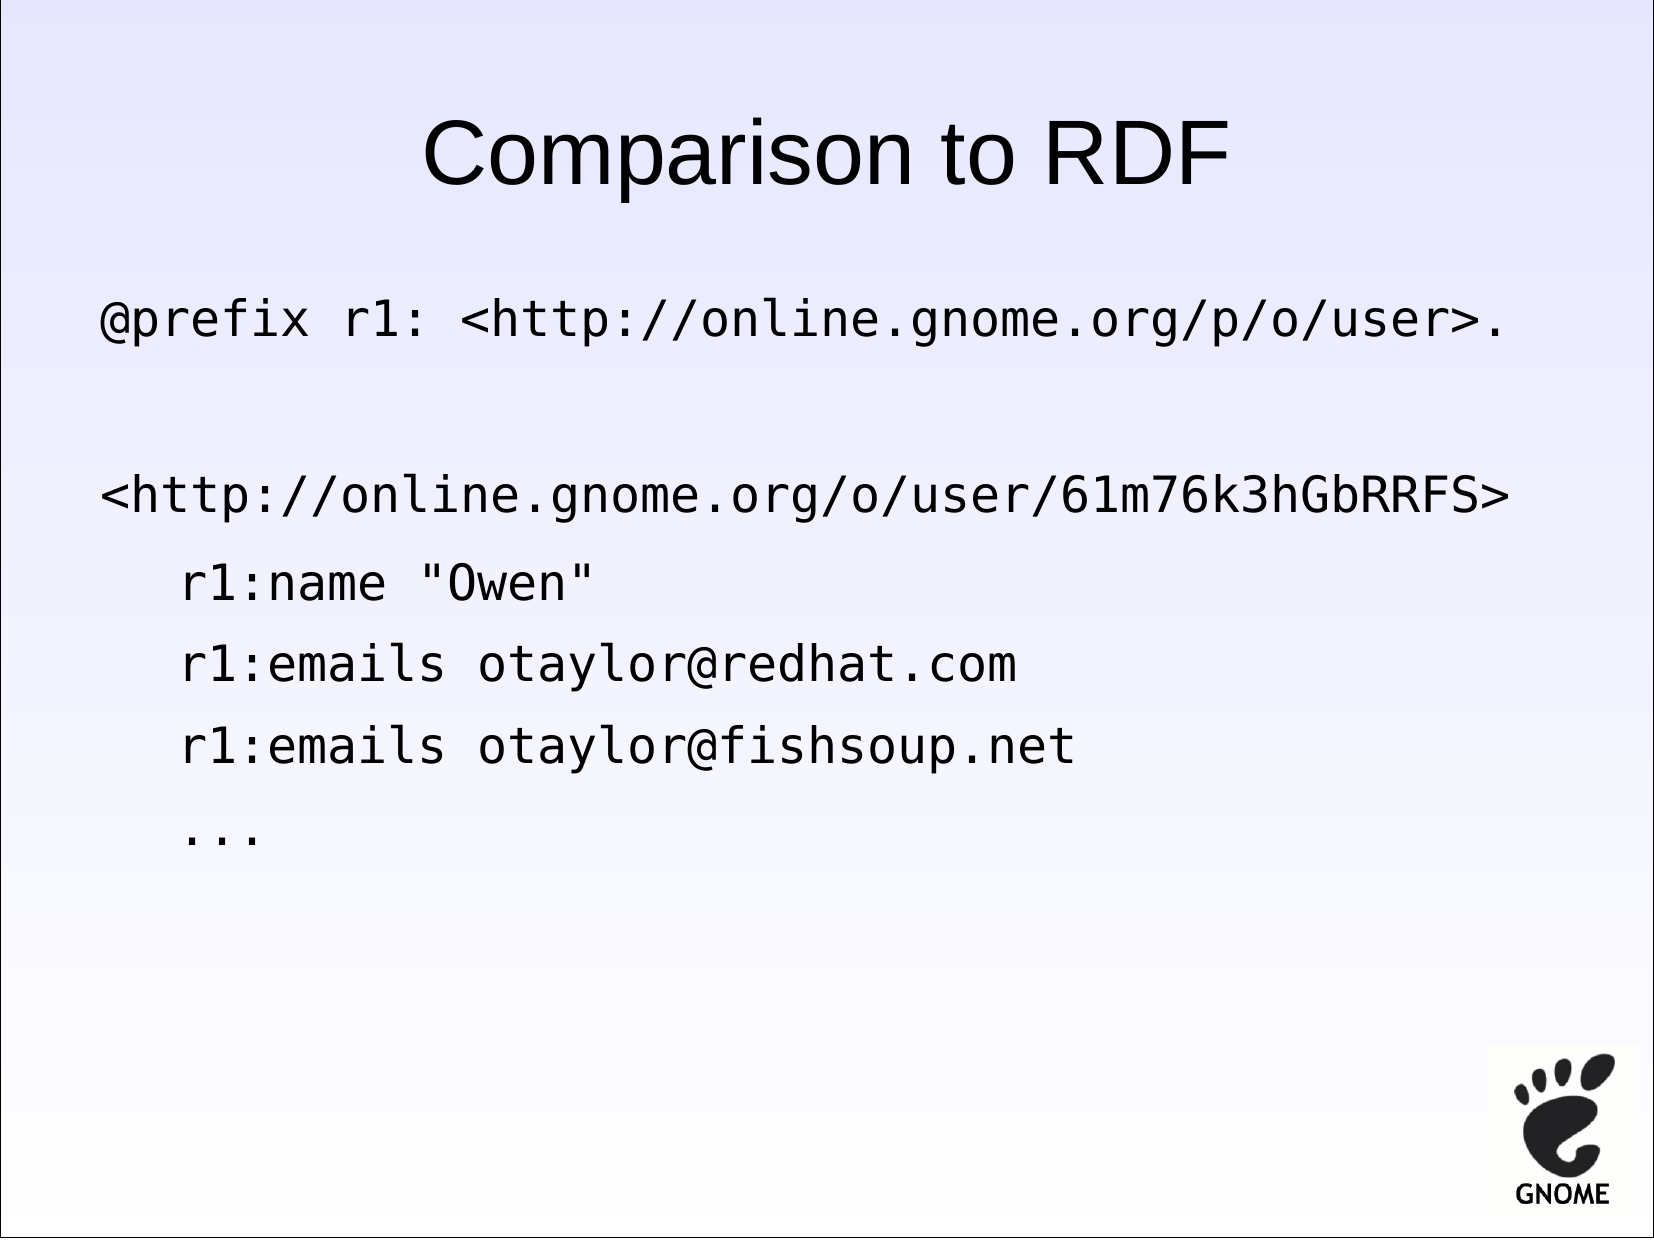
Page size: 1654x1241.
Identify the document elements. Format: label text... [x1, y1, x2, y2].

title Comparison to RDF [82, 56, 1571, 250]
list @prefix r1: <http://online.gnome.org/p/o/user>. <http://online.gnome.org/o/user/61m76k3hGbRRFS> r1:name "Owen" r1:emails otaylor@redhat.com r1:emails otaylor@fishsoup.net ... [82, 290, 1571, 1103]
picture [1488, 1044, 1639, 1216]
